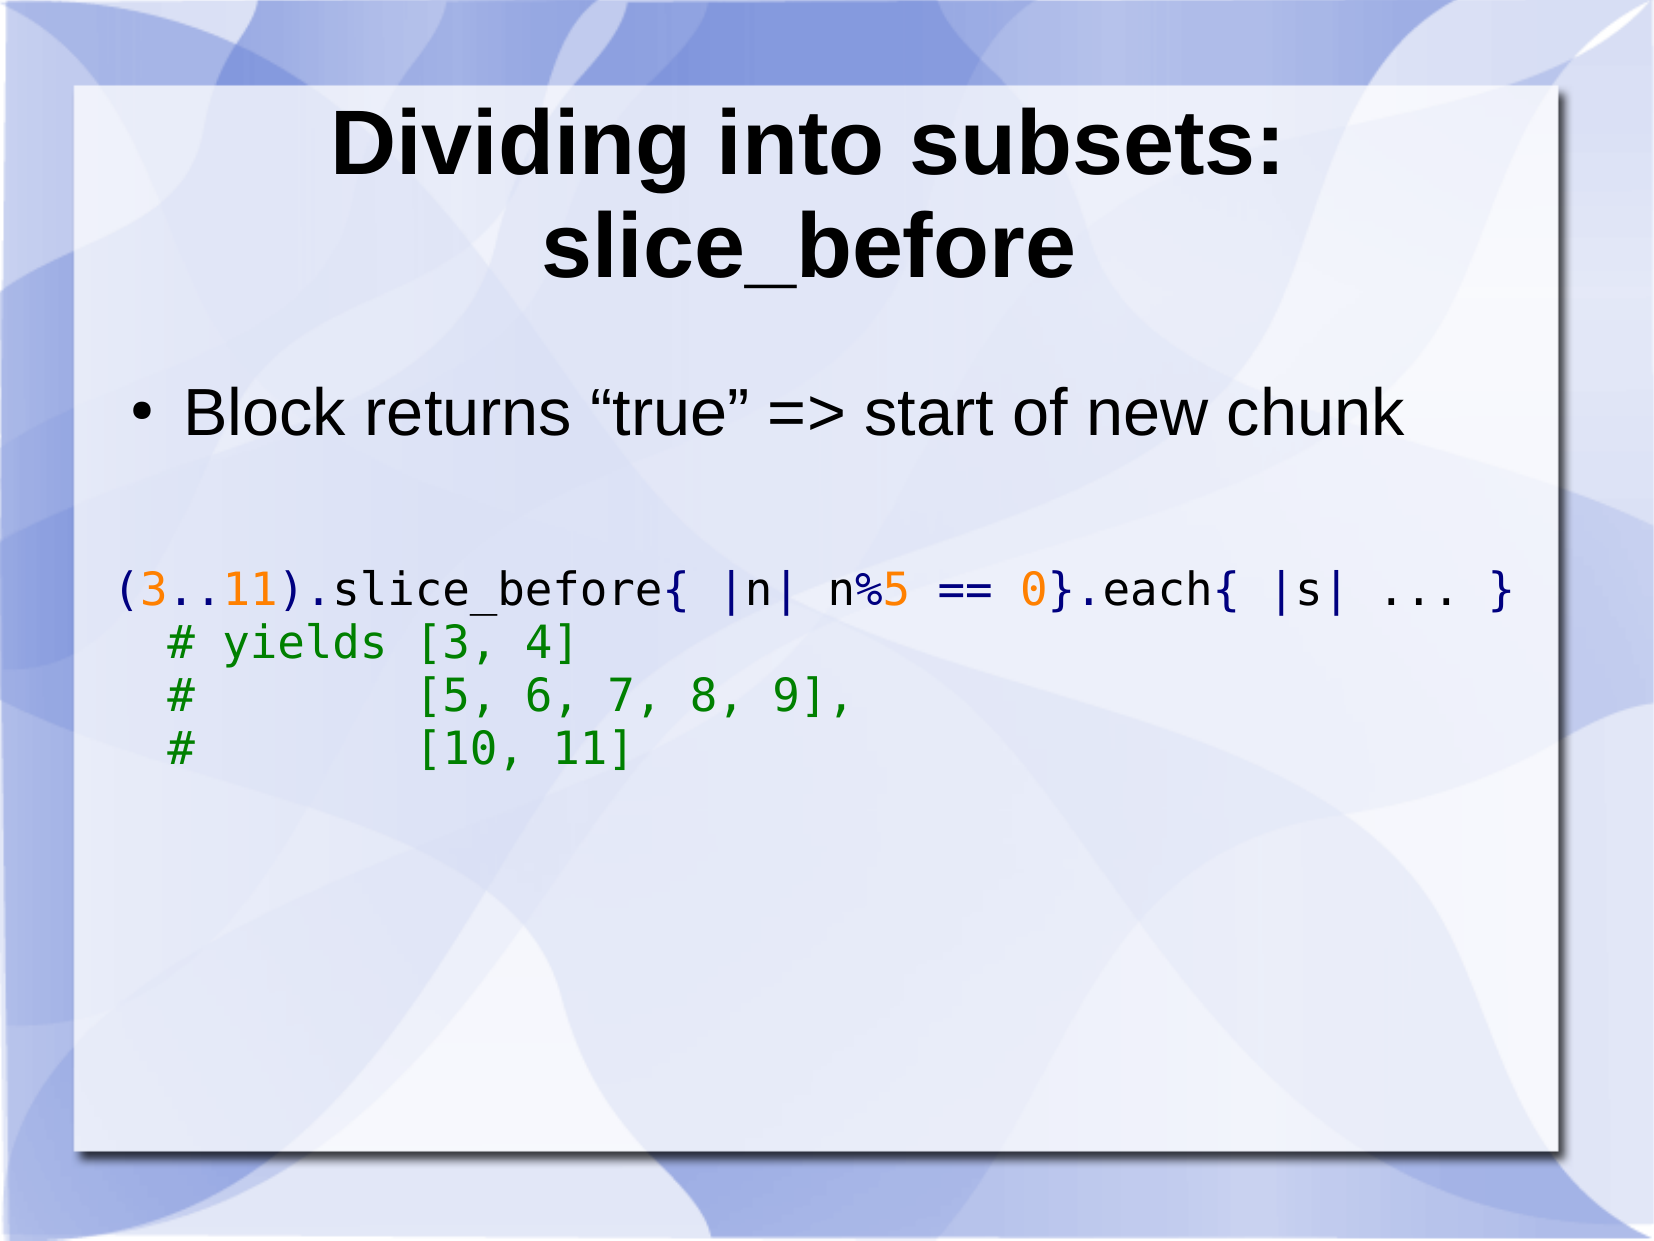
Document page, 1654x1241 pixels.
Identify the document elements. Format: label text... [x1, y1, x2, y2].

picture [0, 0, 1654, 1241]
list Block returns “true” => start of new chunk [112, 375, 1471, 544]
text_box (3..11).slice_before{ |n| n%5 == 0}.each{ |s| ... } # yields [3, 4] # [5, 6, 7, 8, 9], # [10, 11] [112, 562, 1538, 957]
title Dividing into subsets: slice_before [82, 90, 1536, 298]
